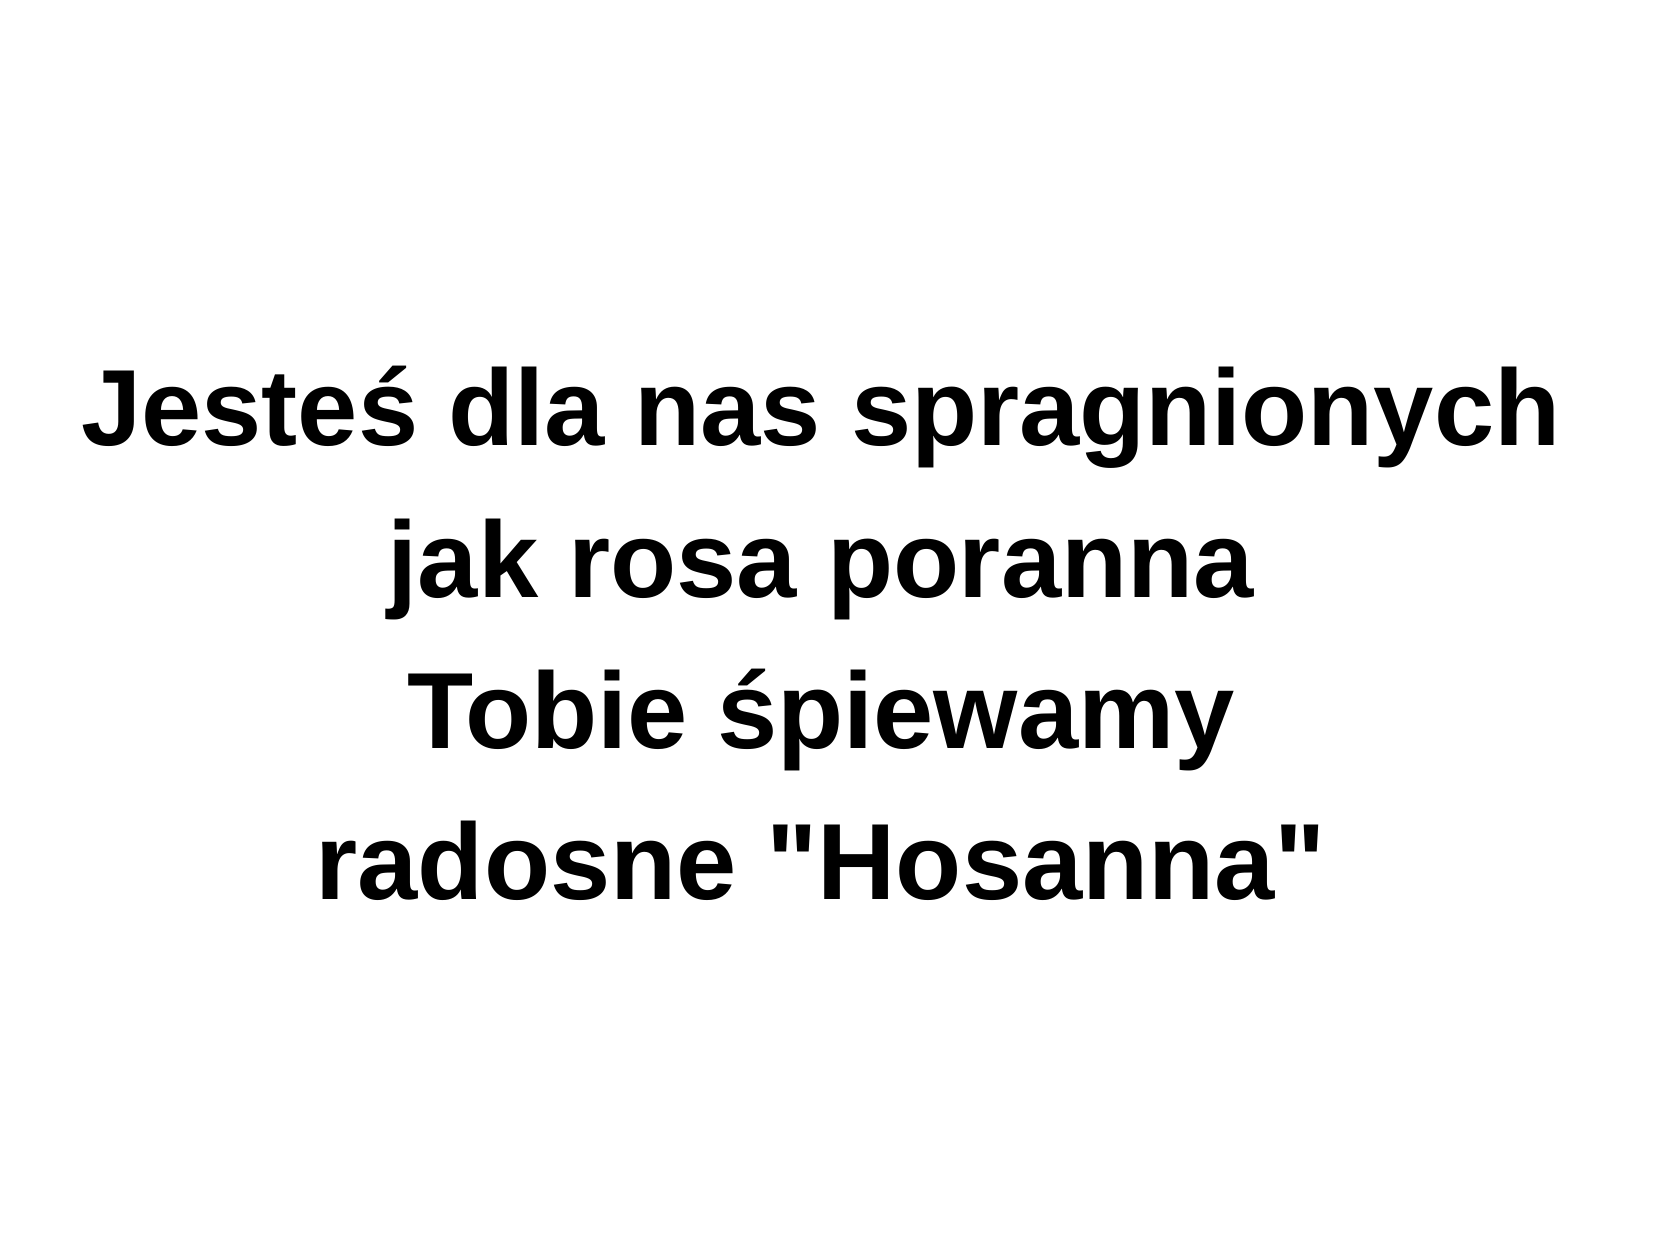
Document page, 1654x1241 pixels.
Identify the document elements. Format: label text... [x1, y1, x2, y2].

subtitle Jesteś dla nas spragnionych jak rosa poranna Tobie śpiewamy radosne "Hosanna" [0, 0, 1642, 1241]
